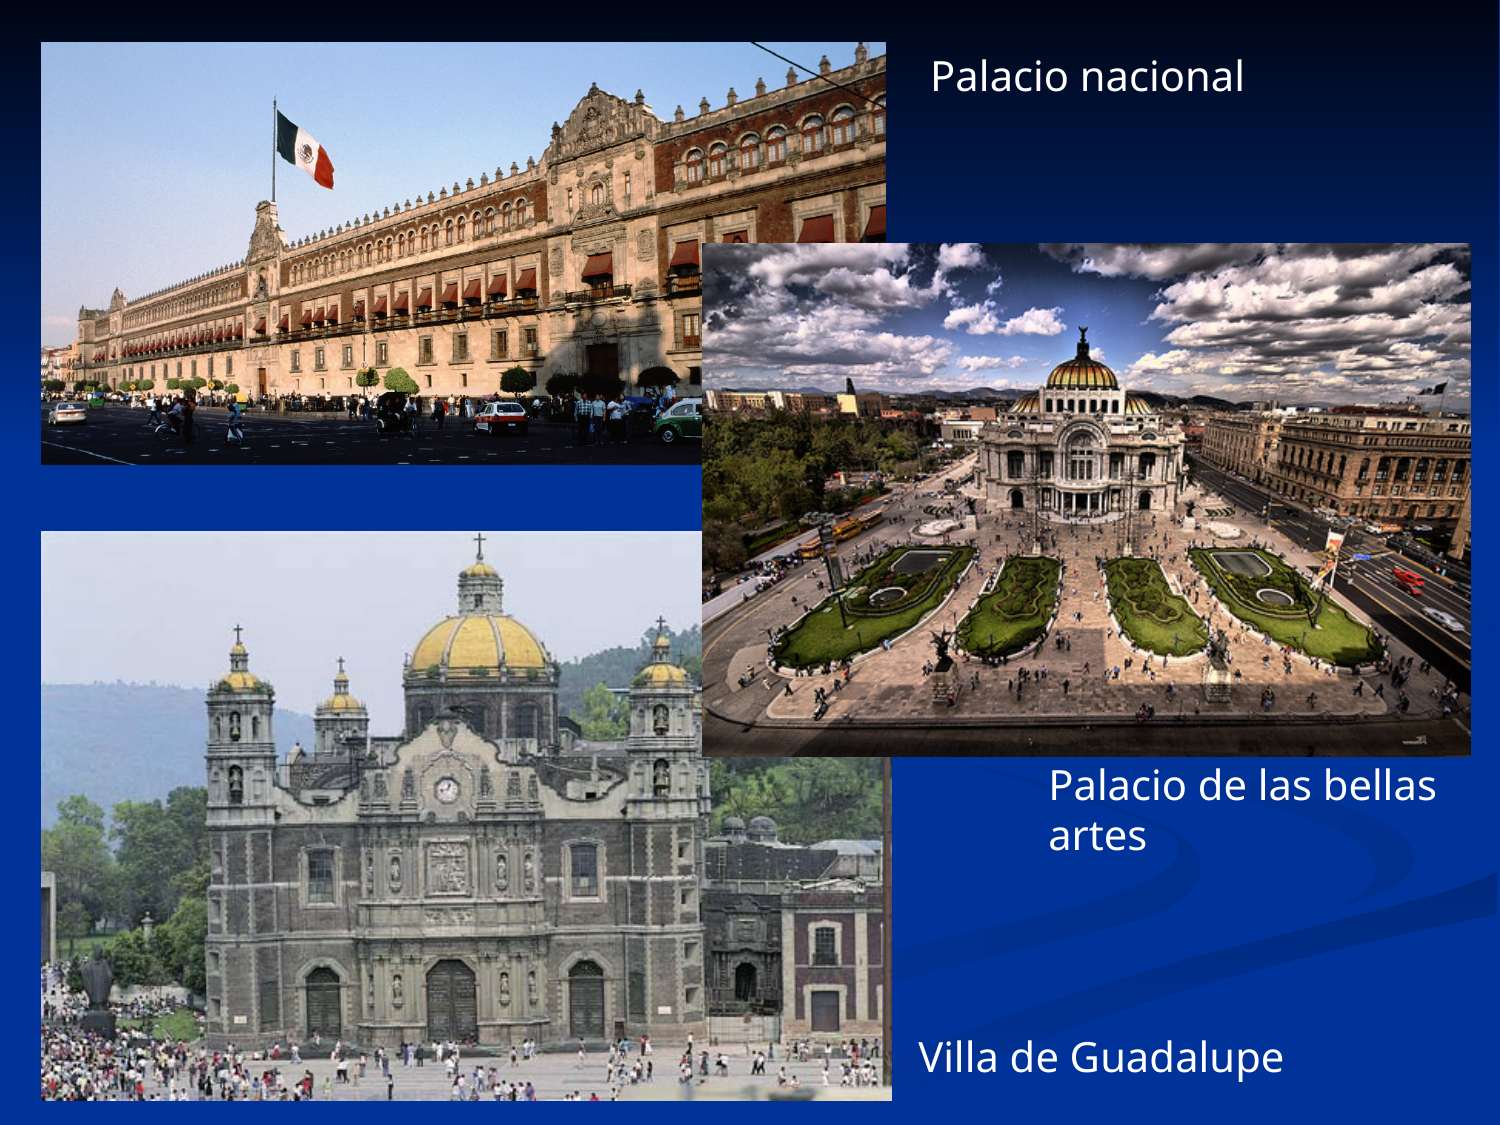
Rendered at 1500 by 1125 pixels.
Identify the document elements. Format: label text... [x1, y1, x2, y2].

picture [41, 42, 1471, 1101]
text_box Villa de Guadalupe [903, 1023, 1436, 1089]
text_box Palacio nacional [915, 42, 1388, 108]
text_box Palacio de las bellas artes [1033, 751, 1500, 867]
